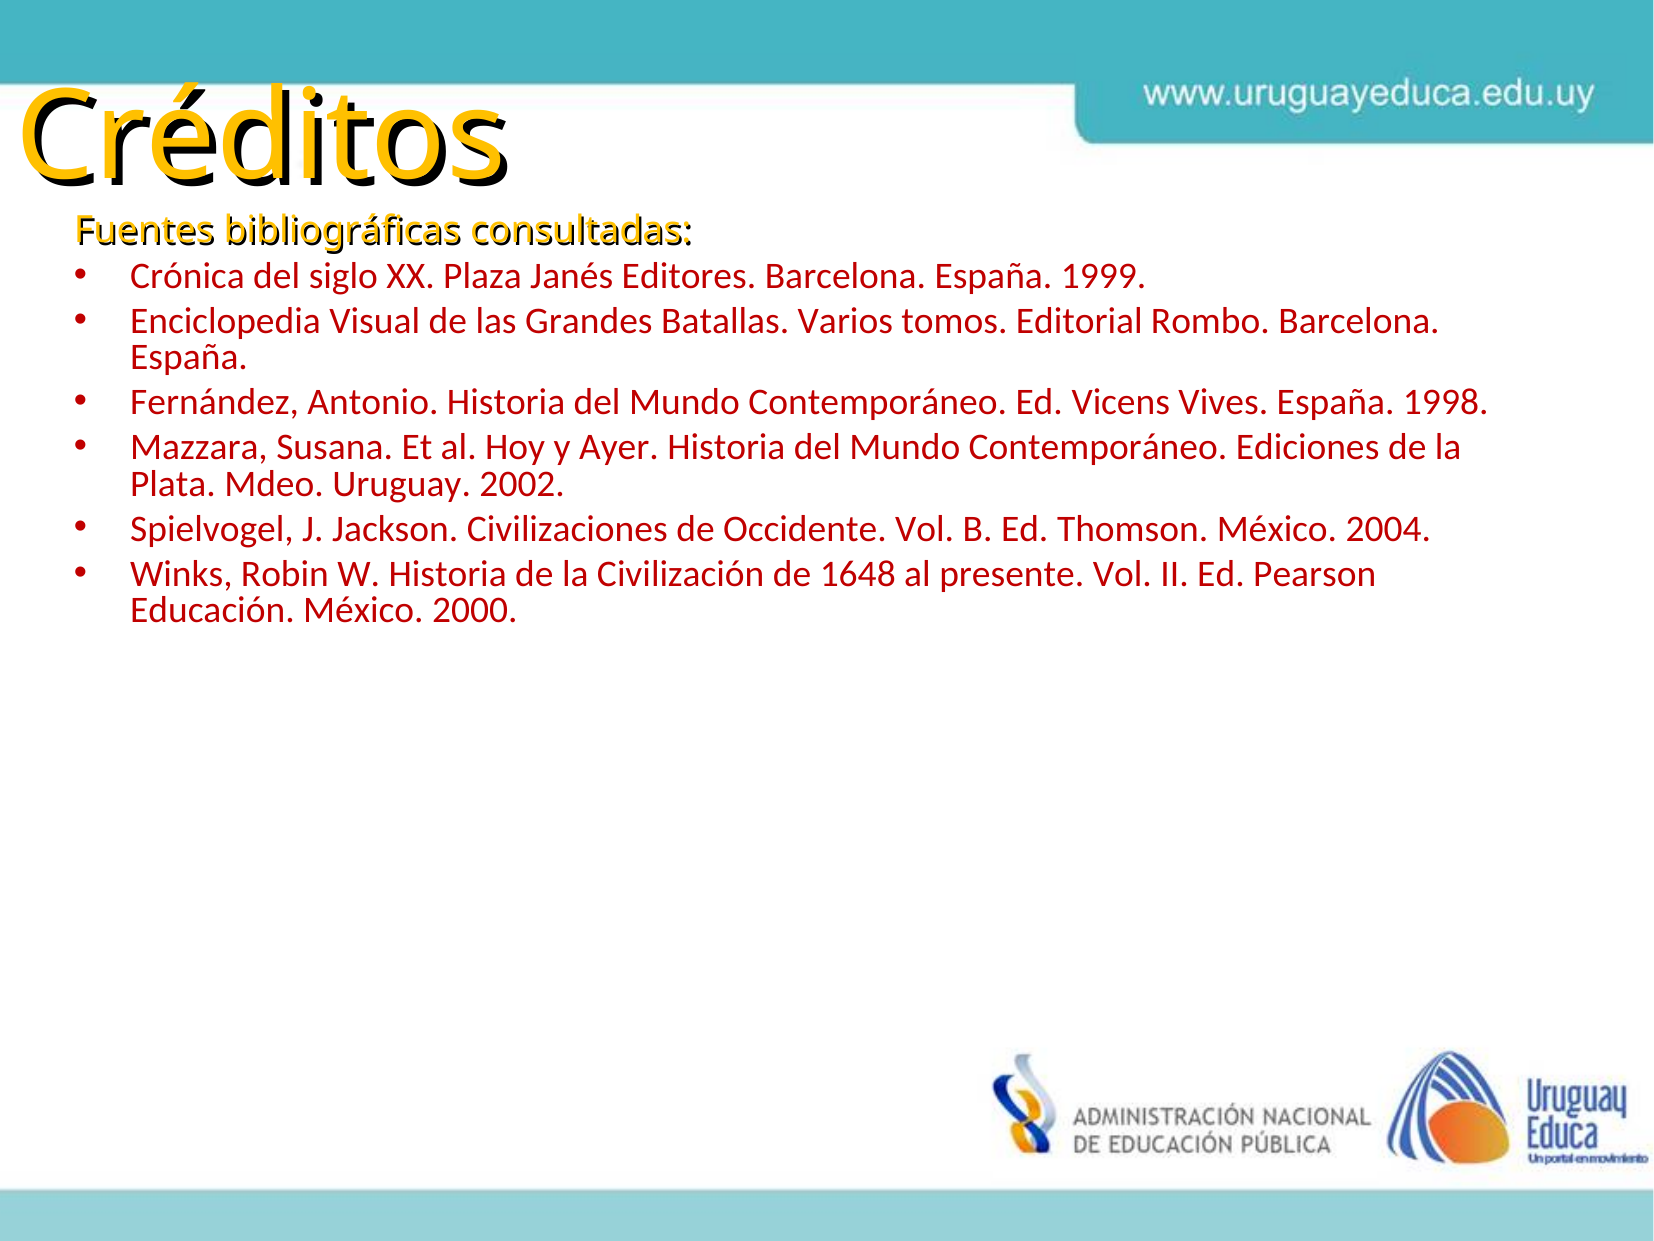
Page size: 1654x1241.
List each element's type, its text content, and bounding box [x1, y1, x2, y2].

title Créditos [0, 21, 1055, 237]
picture [0, 0, 1654, 1241]
list Fuentes bibliográficas consultadas: Crónica del siglo XX. Plaza Janés Editores. Barcelona. España. 1999. Enciclopedia Visual de las Grandes Batallas. Varios tomos. Editorial Rombo. Barcelona. España. Fernández, Antonio. Historia del Mundo Contemporáneo. Ed. Vicens Vives. España. 1998. Mazzara, Susana. Et al. Hoy y Ayer. Historia del Mundo Contemporáneo. Ediciones de la Plata. Mdeo. Uruguay. 2002. Spielvogel, J. Jackson. Civilizaciones de Occidente. Vol. B. Ed. Thomson. México. 2004. Winks, Robin W. Historia de la Civilización de 1648 al presente. Vol. II. Ed. Pearson Educación. México. 2000. [59, 206, 1548, 1081]
